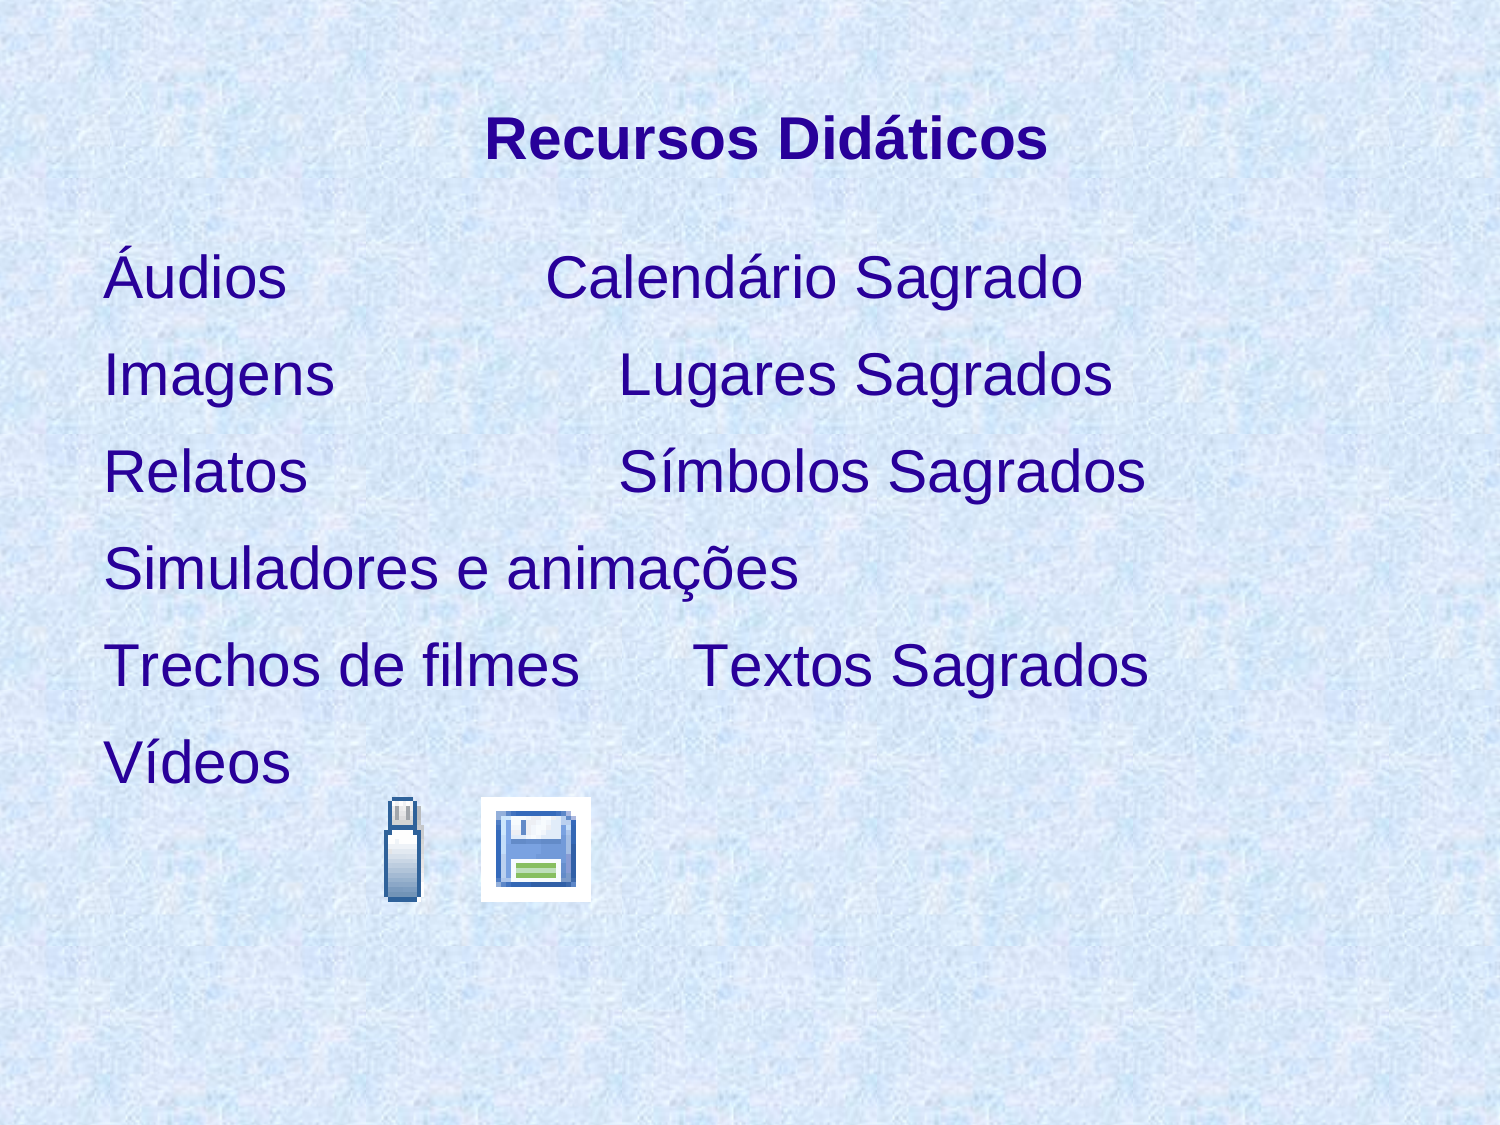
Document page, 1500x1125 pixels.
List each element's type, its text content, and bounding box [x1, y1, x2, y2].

text_box Recursos Didáticos Áudios Calendário Sagrado Imagens Lugares Sagrados Relatos Símbolos Sagrados Simuladores e animações Trechos de filmes Textos Sagrados Vídeos [88, 92, 1447, 946]
picture [0, 0, 1500, 1125]
